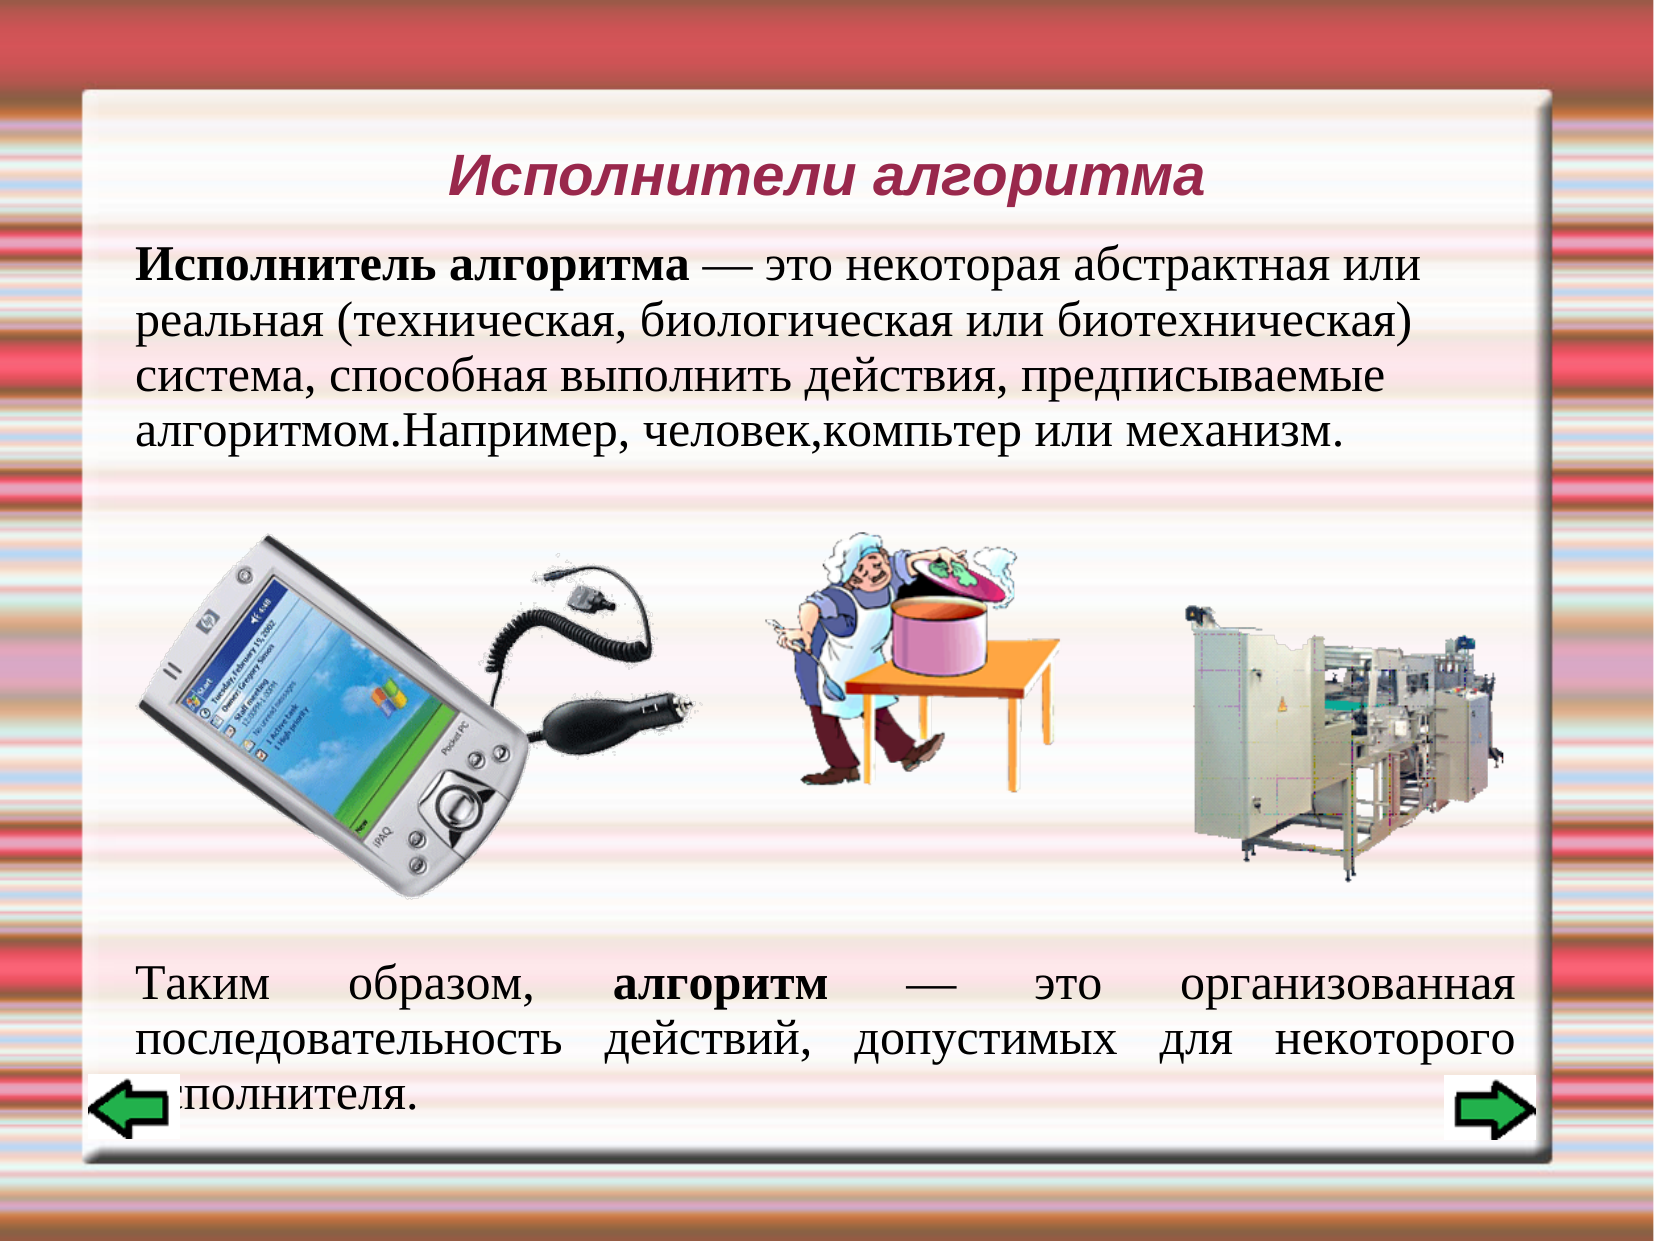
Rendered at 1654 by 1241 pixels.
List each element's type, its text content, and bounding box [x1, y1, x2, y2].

title Исполнители алгоритма [121, 114, 1534, 237]
list Исполнитель алгоритма — это некоторая абстрактная или реальная (техническая, биологическая или биотехническая) система, способная выполнить действия, предписываемые алгоритмом.Например, человек,компьтер или механизм. Таким образом, алгоритм — это организованная последовательность действий, допустимых для некоторого исполнителя. [134, 236, 1516, 1084]
picture [0, 0, 1654, 1241]
